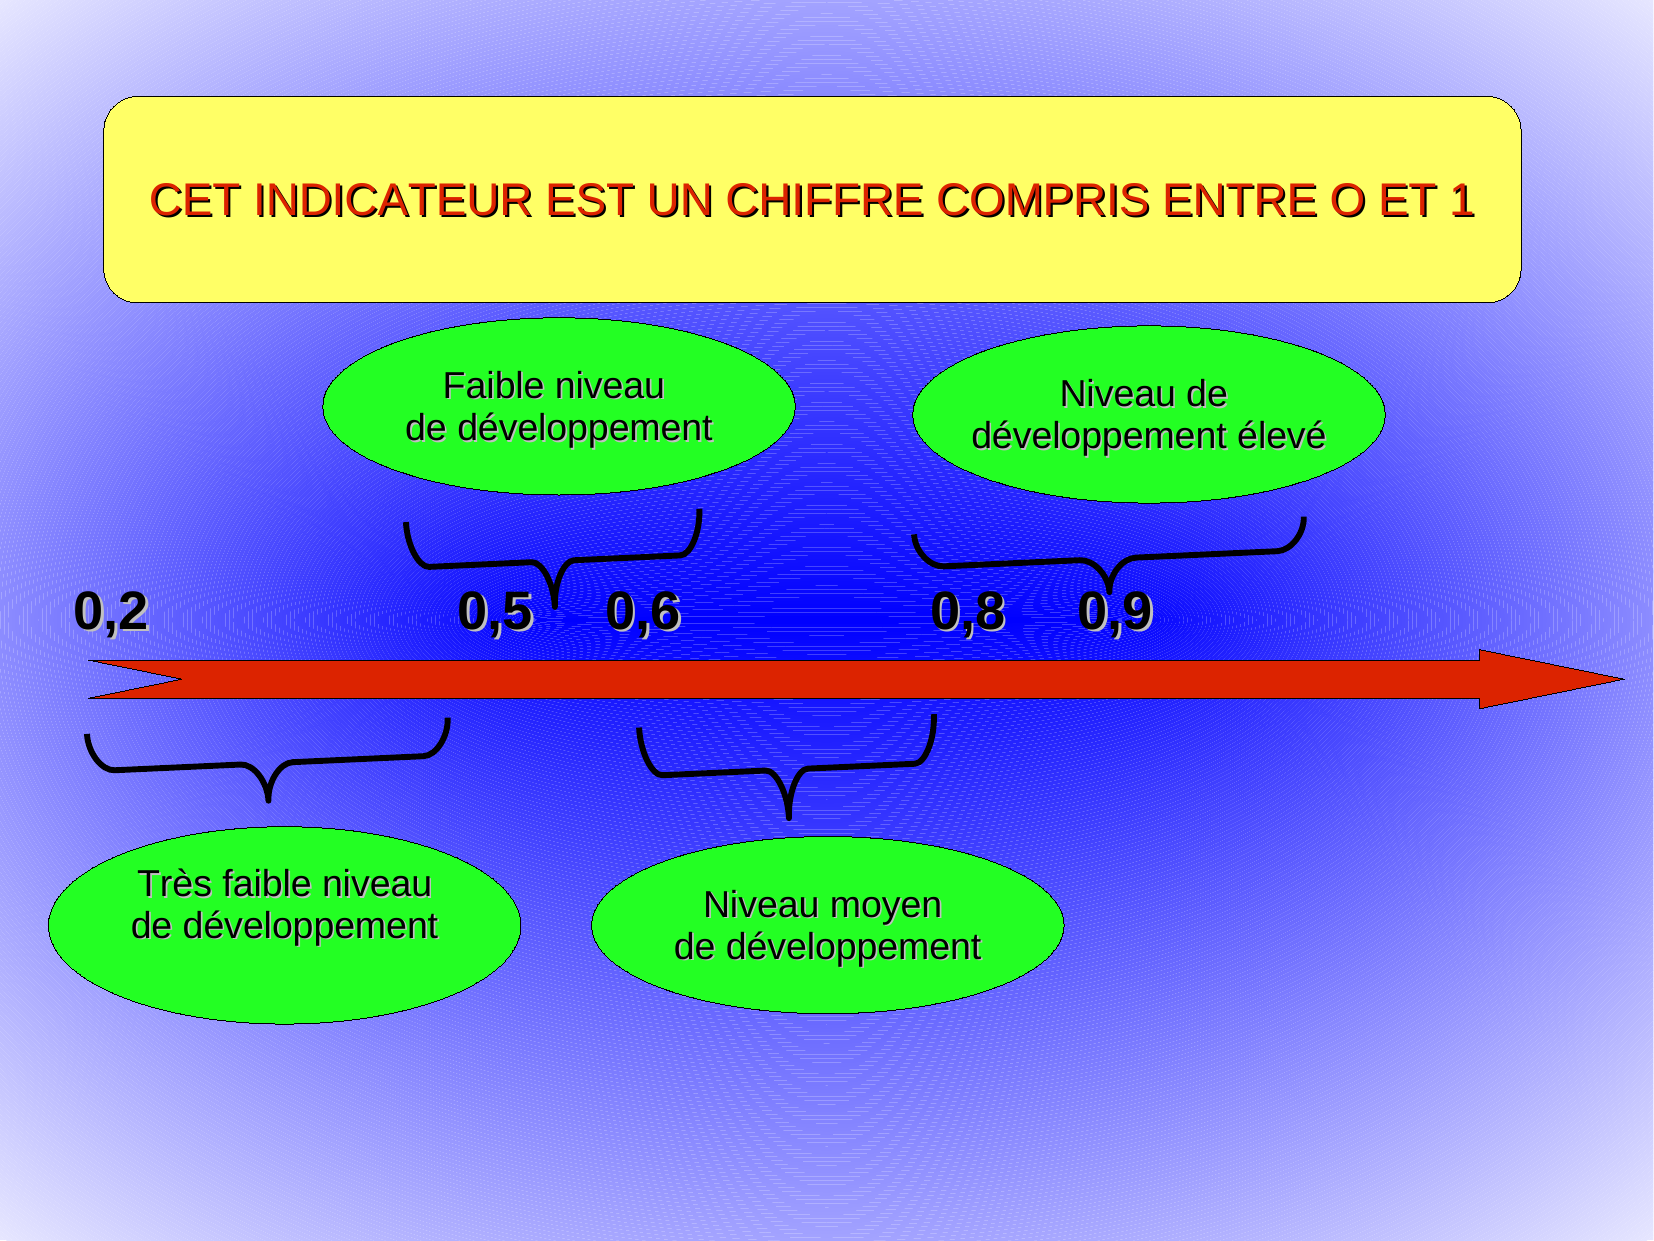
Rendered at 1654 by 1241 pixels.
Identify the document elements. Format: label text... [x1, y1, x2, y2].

text_box Niveau moyen de développement [591, 836, 1065, 1014]
text_box Très faible niveau de développement [48, 826, 521, 1025]
text_box CET INDICATEUR EST UN CHIFFRE COMPRIS ENTRE O ET 1 [103, 96, 1522, 303]
text_box [59, 472, 178, 572]
text_box 0,5 [442, 572, 590, 650]
text_box 0,8 [915, 572, 1062, 650]
text_box Faible niveau de développement [322, 317, 796, 496]
text_box Niveau de développement élevé [912, 325, 1386, 504]
text_box 0,2 [59, 572, 207, 650]
text_box 0,9 [1062, 572, 1211, 650]
text_box 0,6 [590, 572, 739, 650]
text_box [88, 649, 1625, 709]
text_box 0,5 [549, 572, 557, 582]
